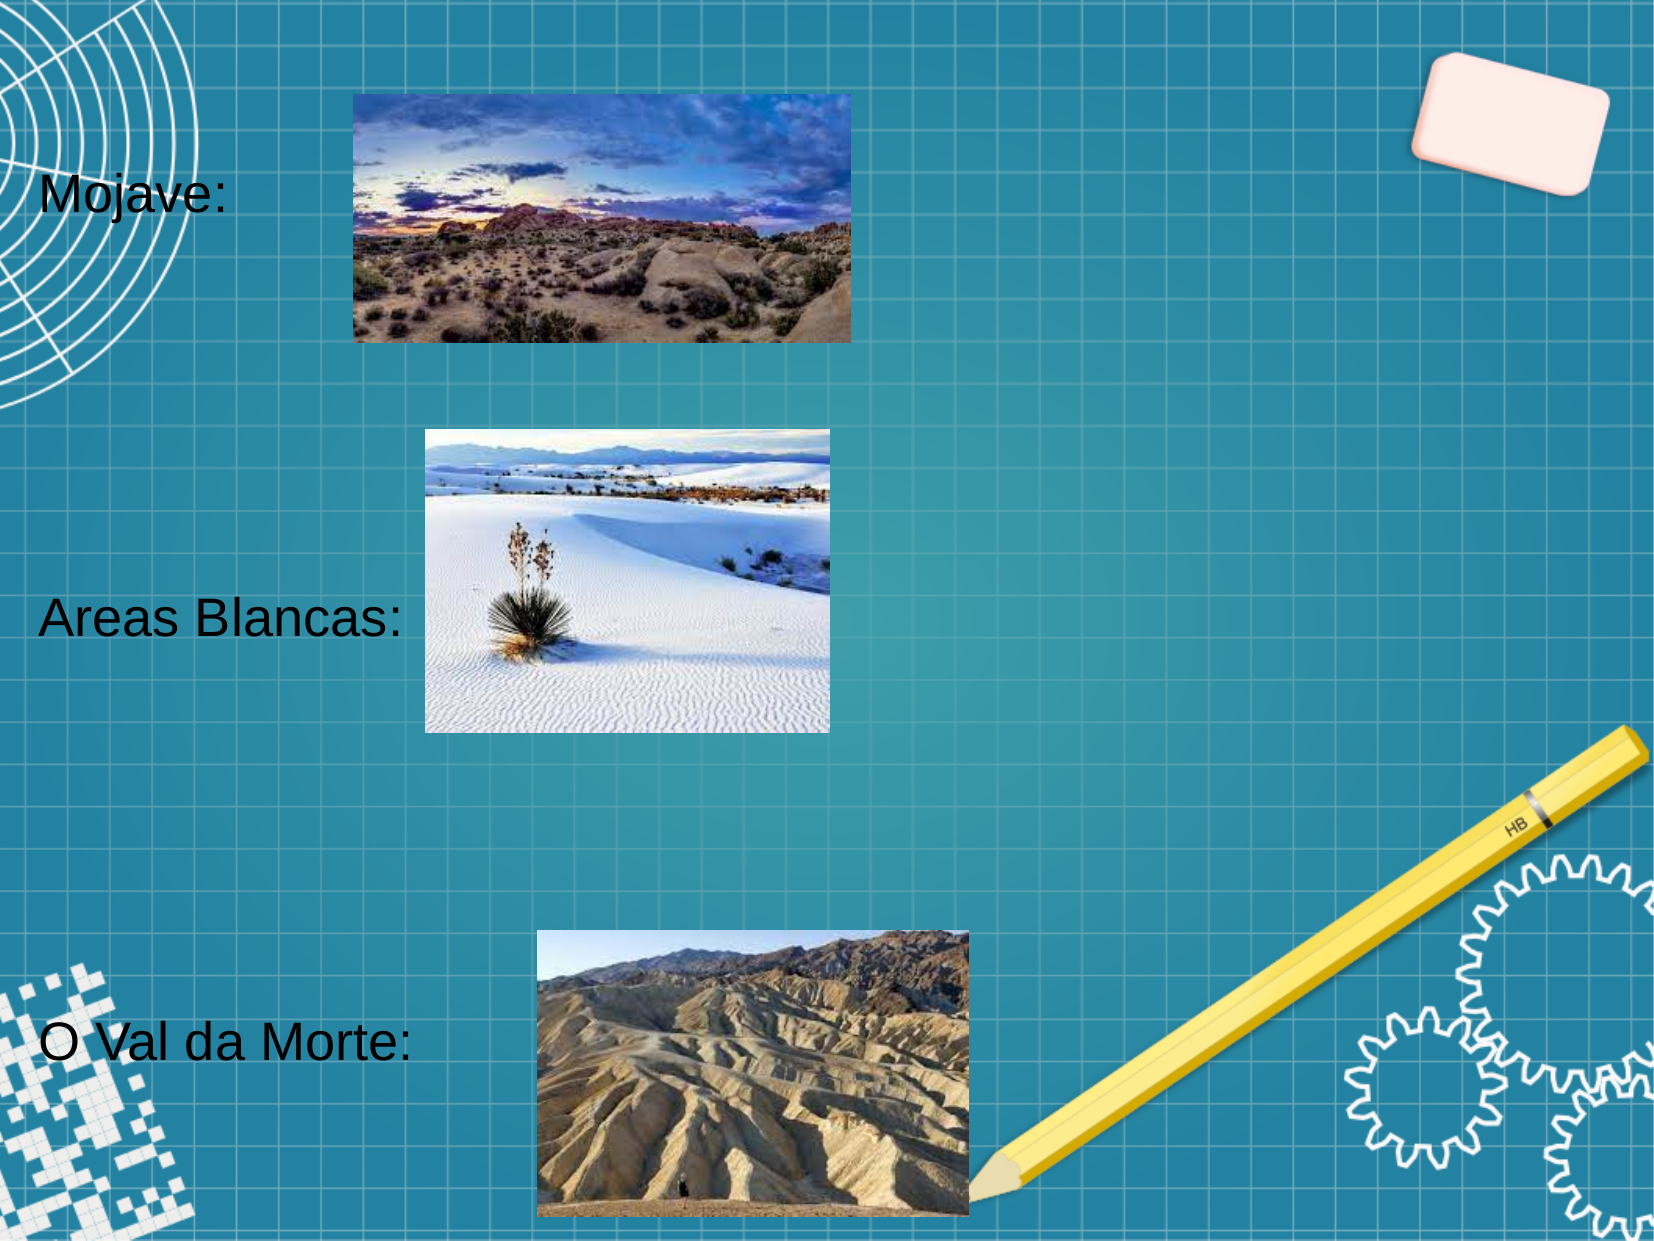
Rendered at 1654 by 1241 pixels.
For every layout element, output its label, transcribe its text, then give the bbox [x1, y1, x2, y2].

text_box Mojave: Areas Blancas: O Val da Morte: [23, 35, 1619, 1140]
picture [0, 0, 1654, 1241]
